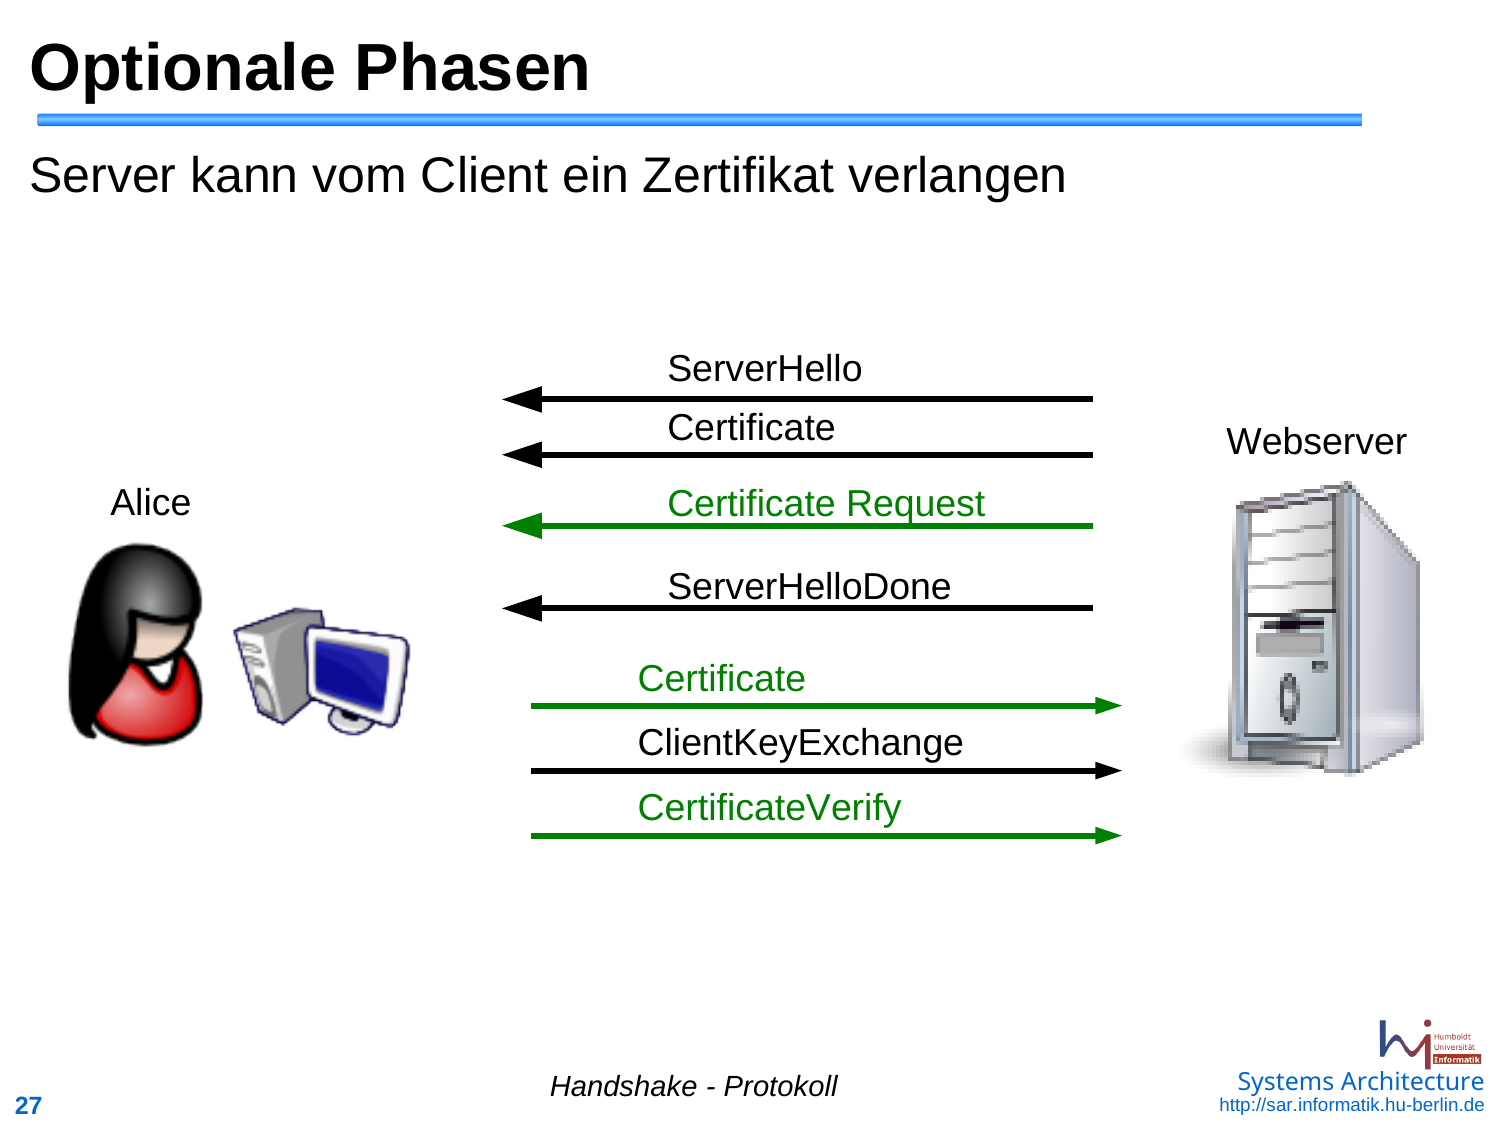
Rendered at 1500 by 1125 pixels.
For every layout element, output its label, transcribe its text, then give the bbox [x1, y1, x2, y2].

text_box Handshake - Protokoll [442, 1063, 945, 1111]
text_box Certificate [649, 395, 916, 459]
text_box ServerHelloDone [649, 555, 975, 619]
picture [1376, 1016, 1483, 1071]
text_box Certificate [620, 646, 1004, 710]
list Server kann vom Client ein Zertifikat verlangen [29, 147, 1500, 296]
text_box Alice [29, 474, 273, 543]
text_box Certificate Request [649, 472, 1034, 536]
text_box ServerHello [649, 336, 916, 395]
text_box Webserver [1198, 413, 1436, 471]
picture [35, 543, 418, 768]
title Optionale Phasen [29, 19, 1500, 115]
text_box ClientKeyExchange [620, 711, 1004, 775]
picture [1156, 469, 1477, 790]
text_box CertificateVerify [620, 776, 1004, 840]
